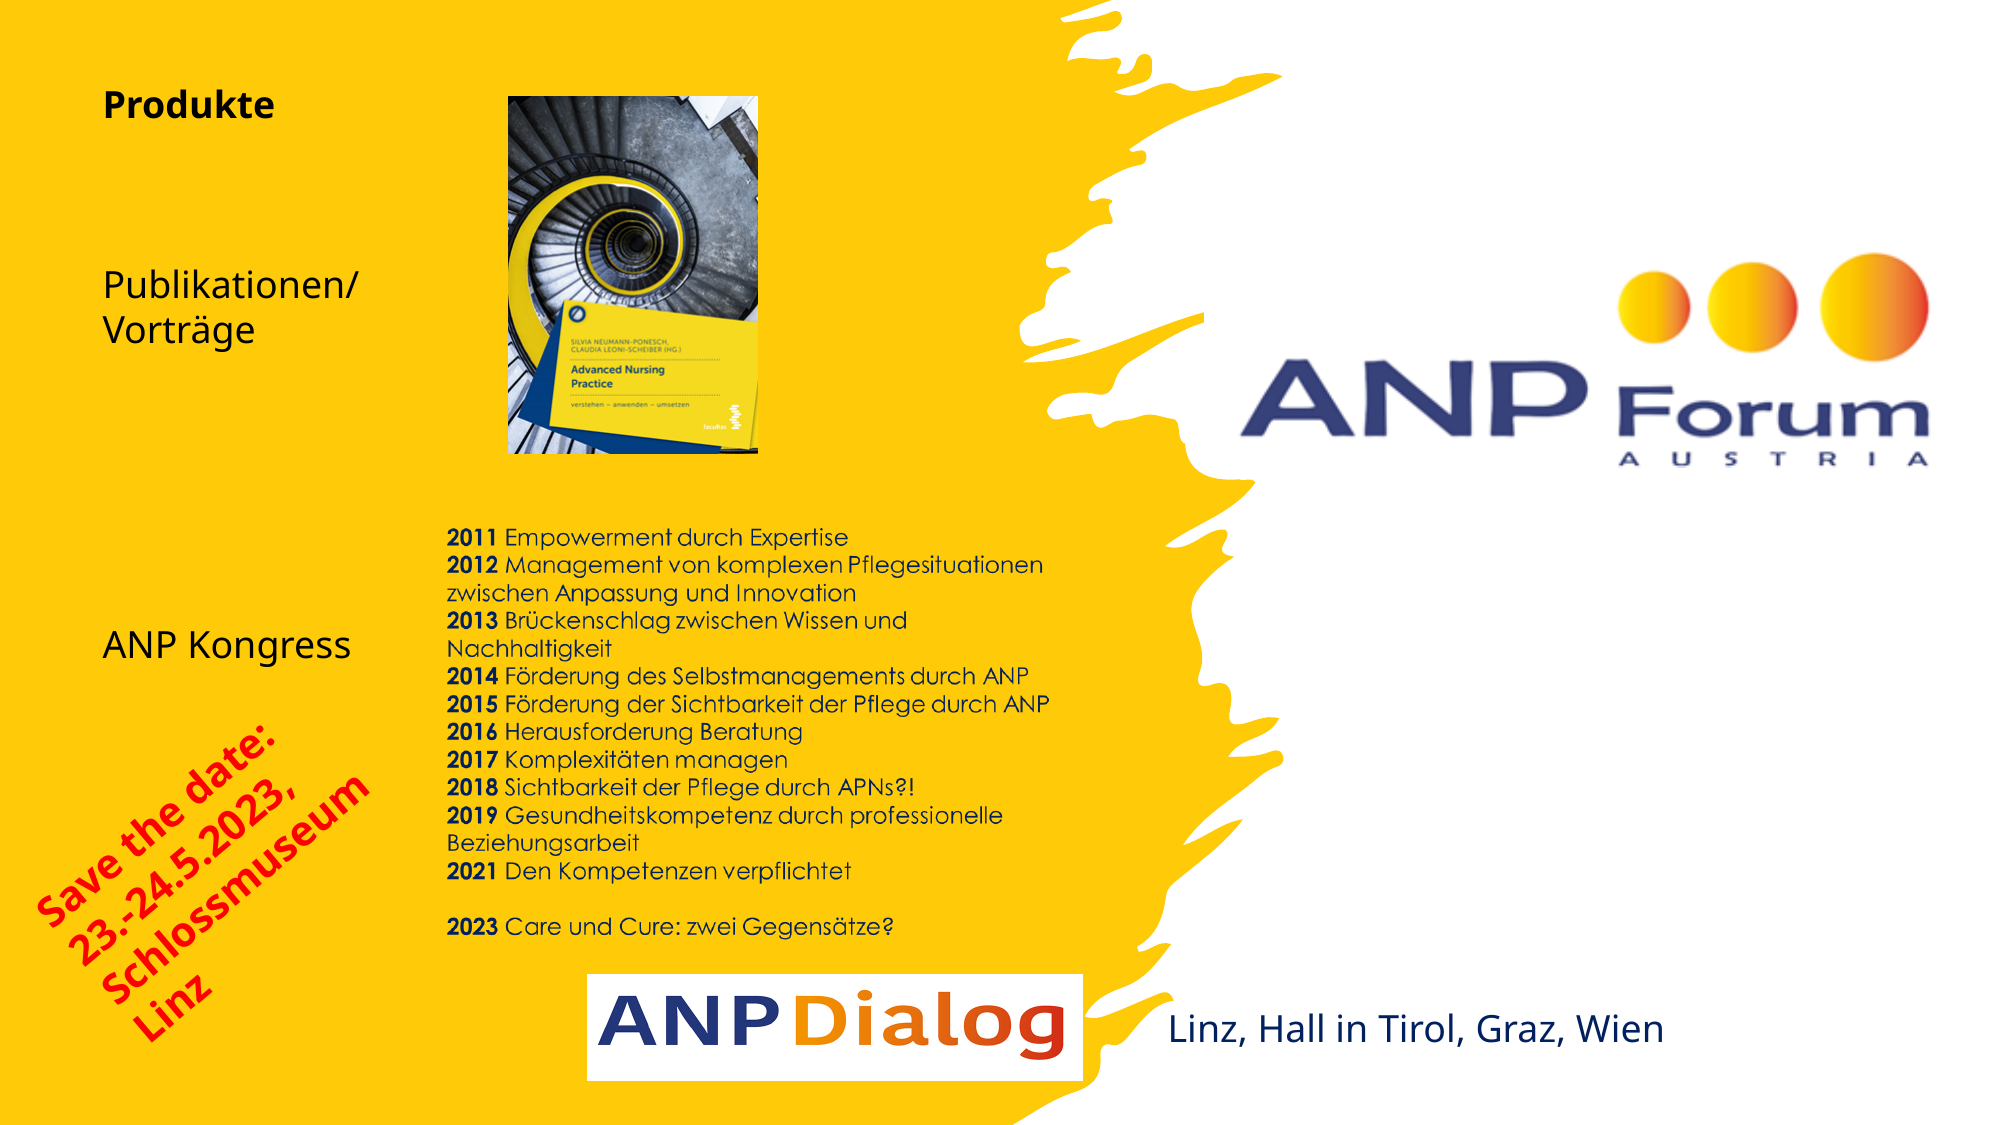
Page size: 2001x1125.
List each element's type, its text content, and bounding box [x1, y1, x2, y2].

picture [1204, 251, 1972, 468]
text_box Save the date: 23.-24.5.2023, Schlossmuseum Linz [9, 630, 472, 1069]
text_box Produkte Publikationen/ Vorträge ANP Kongress [87, 73, 1088, 725]
text_box Linz, Hall in Tirol, Graz, Wien [1152, 997, 1780, 1058]
picture [432, 515, 1083, 954]
picture [508, 96, 758, 454]
picture [587, 974, 1083, 1082]
